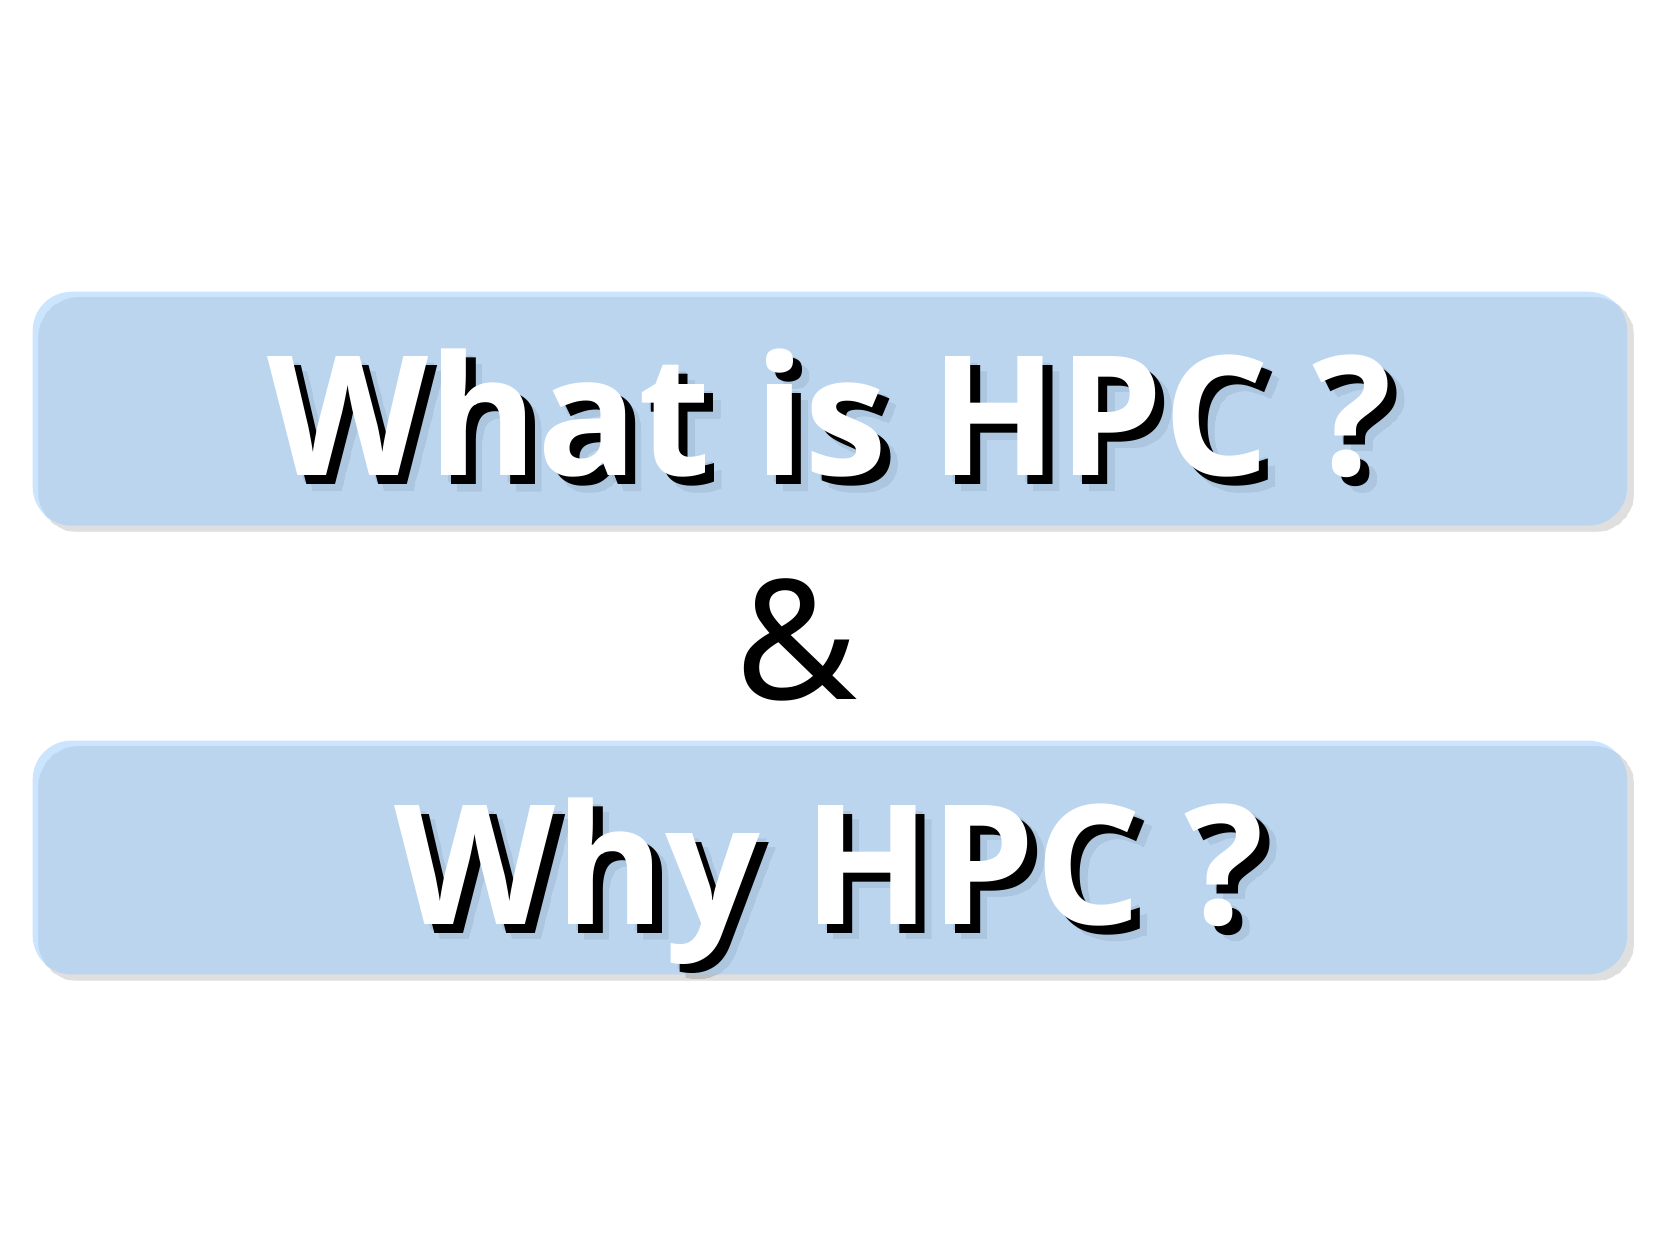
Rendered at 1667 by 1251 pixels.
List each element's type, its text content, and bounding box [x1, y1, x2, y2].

text_box Why HPC ? [32, 740, 1628, 975]
text_box What is HPC ? [32, 291, 1628, 526]
text_box & [720, 525, 899, 741]
